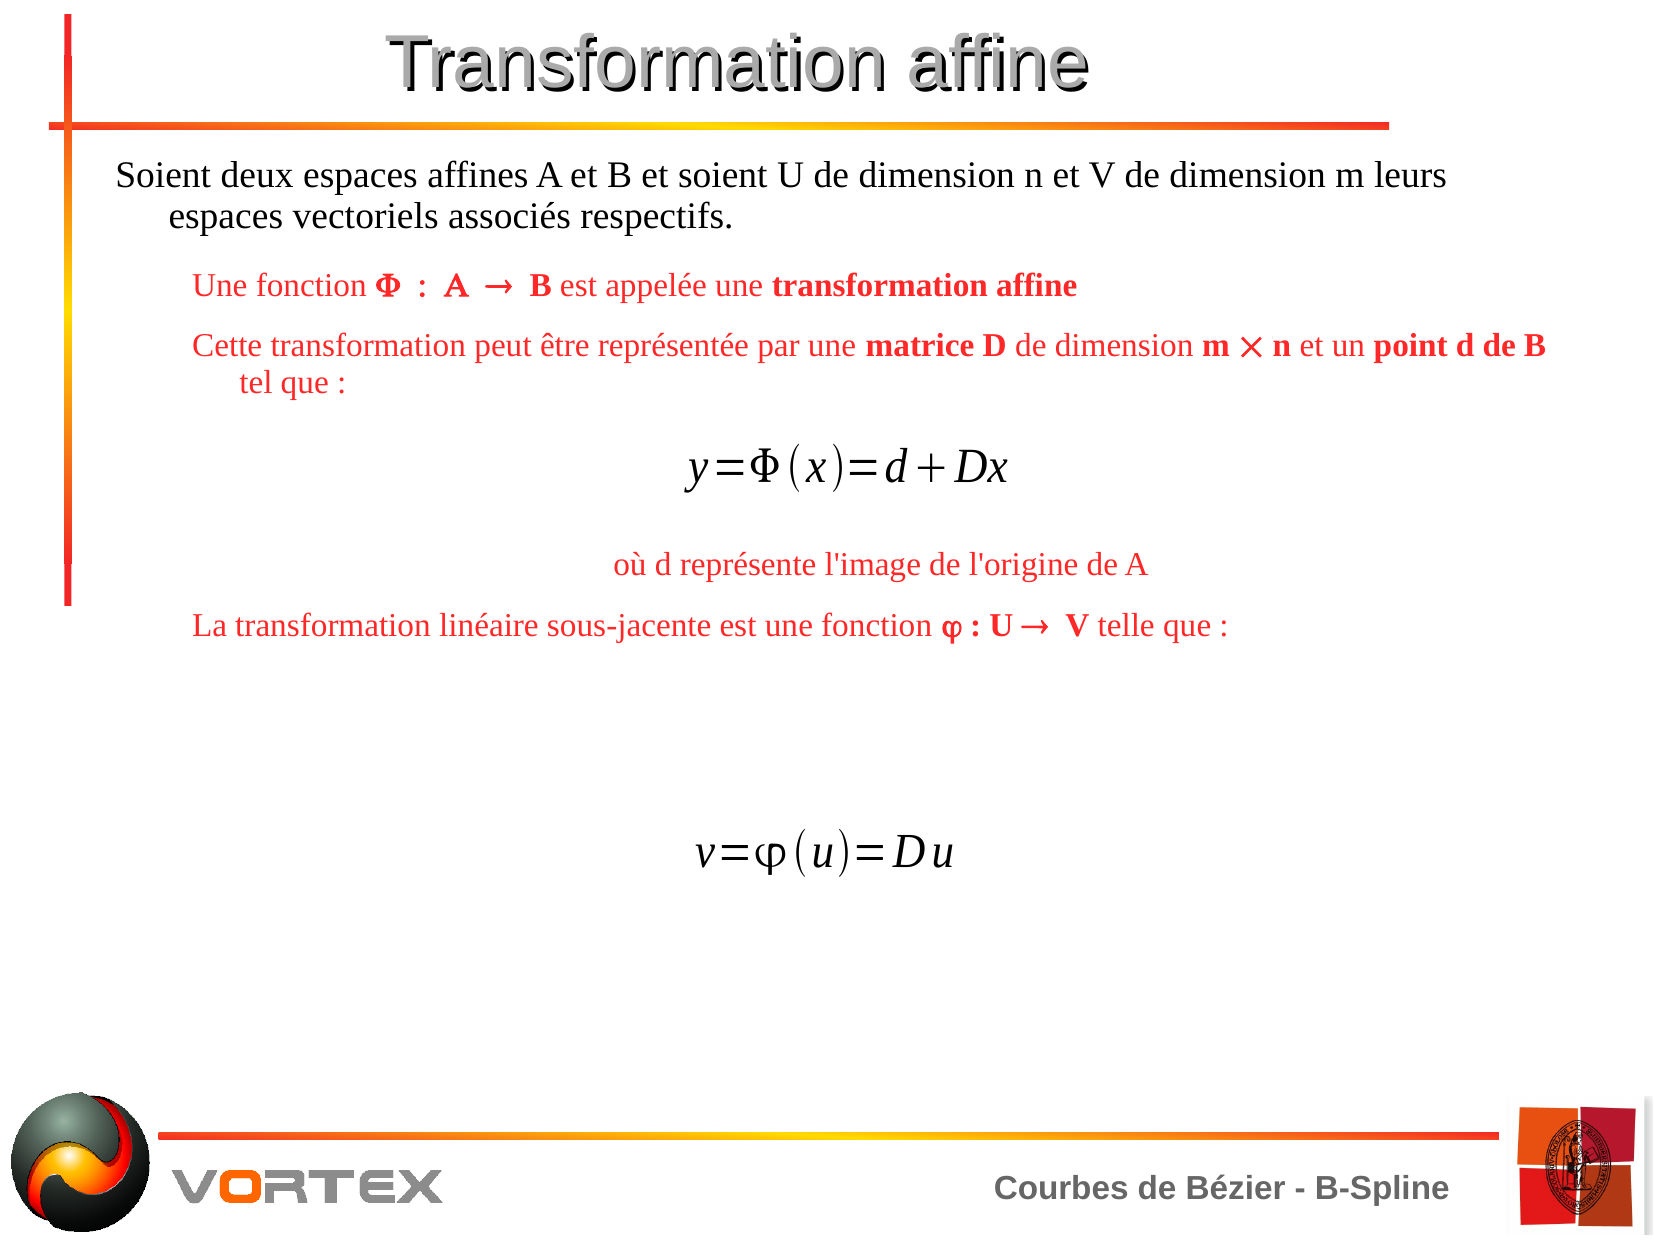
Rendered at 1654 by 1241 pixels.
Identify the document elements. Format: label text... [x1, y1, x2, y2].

picture [11, 1092, 443, 1232]
chart [686, 823, 962, 880]
title Transformation affine [82, 4, 1392, 120]
chart [676, 438, 1015, 495]
picture [1505, 1096, 1653, 1235]
list Soient deux espaces affines A et B et soient U de dimension n et V de dimension m leurs espaces vectoriels associés respectifs. Une fonction  : A  B est appelée une transformation affine Cette transformation peut être représentée par une matrice D de dimension m  n et un point d de B tel que : où d représente l'image de l'origine de A La transformation linéaire sous-jacente est une fonction  : U  V telle que : [97, 153, 1571, 1109]
